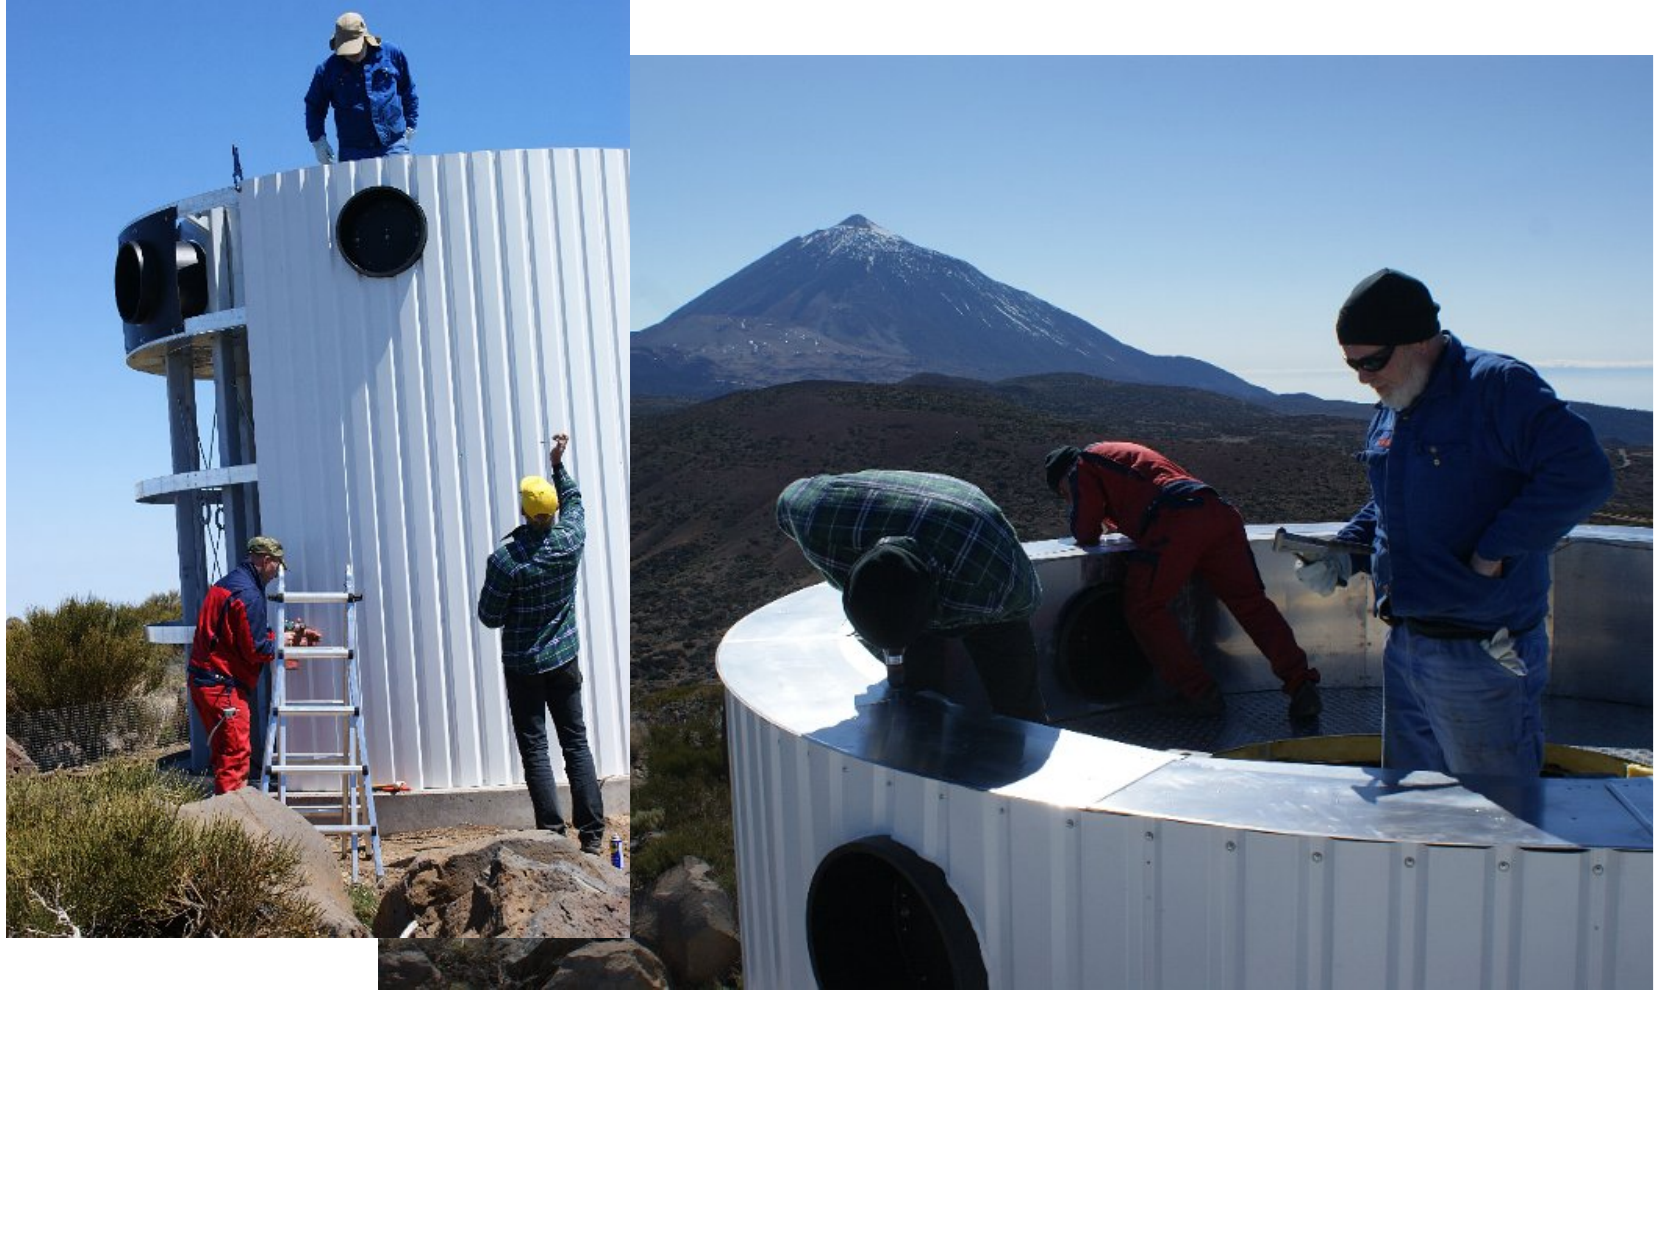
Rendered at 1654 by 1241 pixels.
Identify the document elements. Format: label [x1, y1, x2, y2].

picture [6, 0, 1654, 990]
